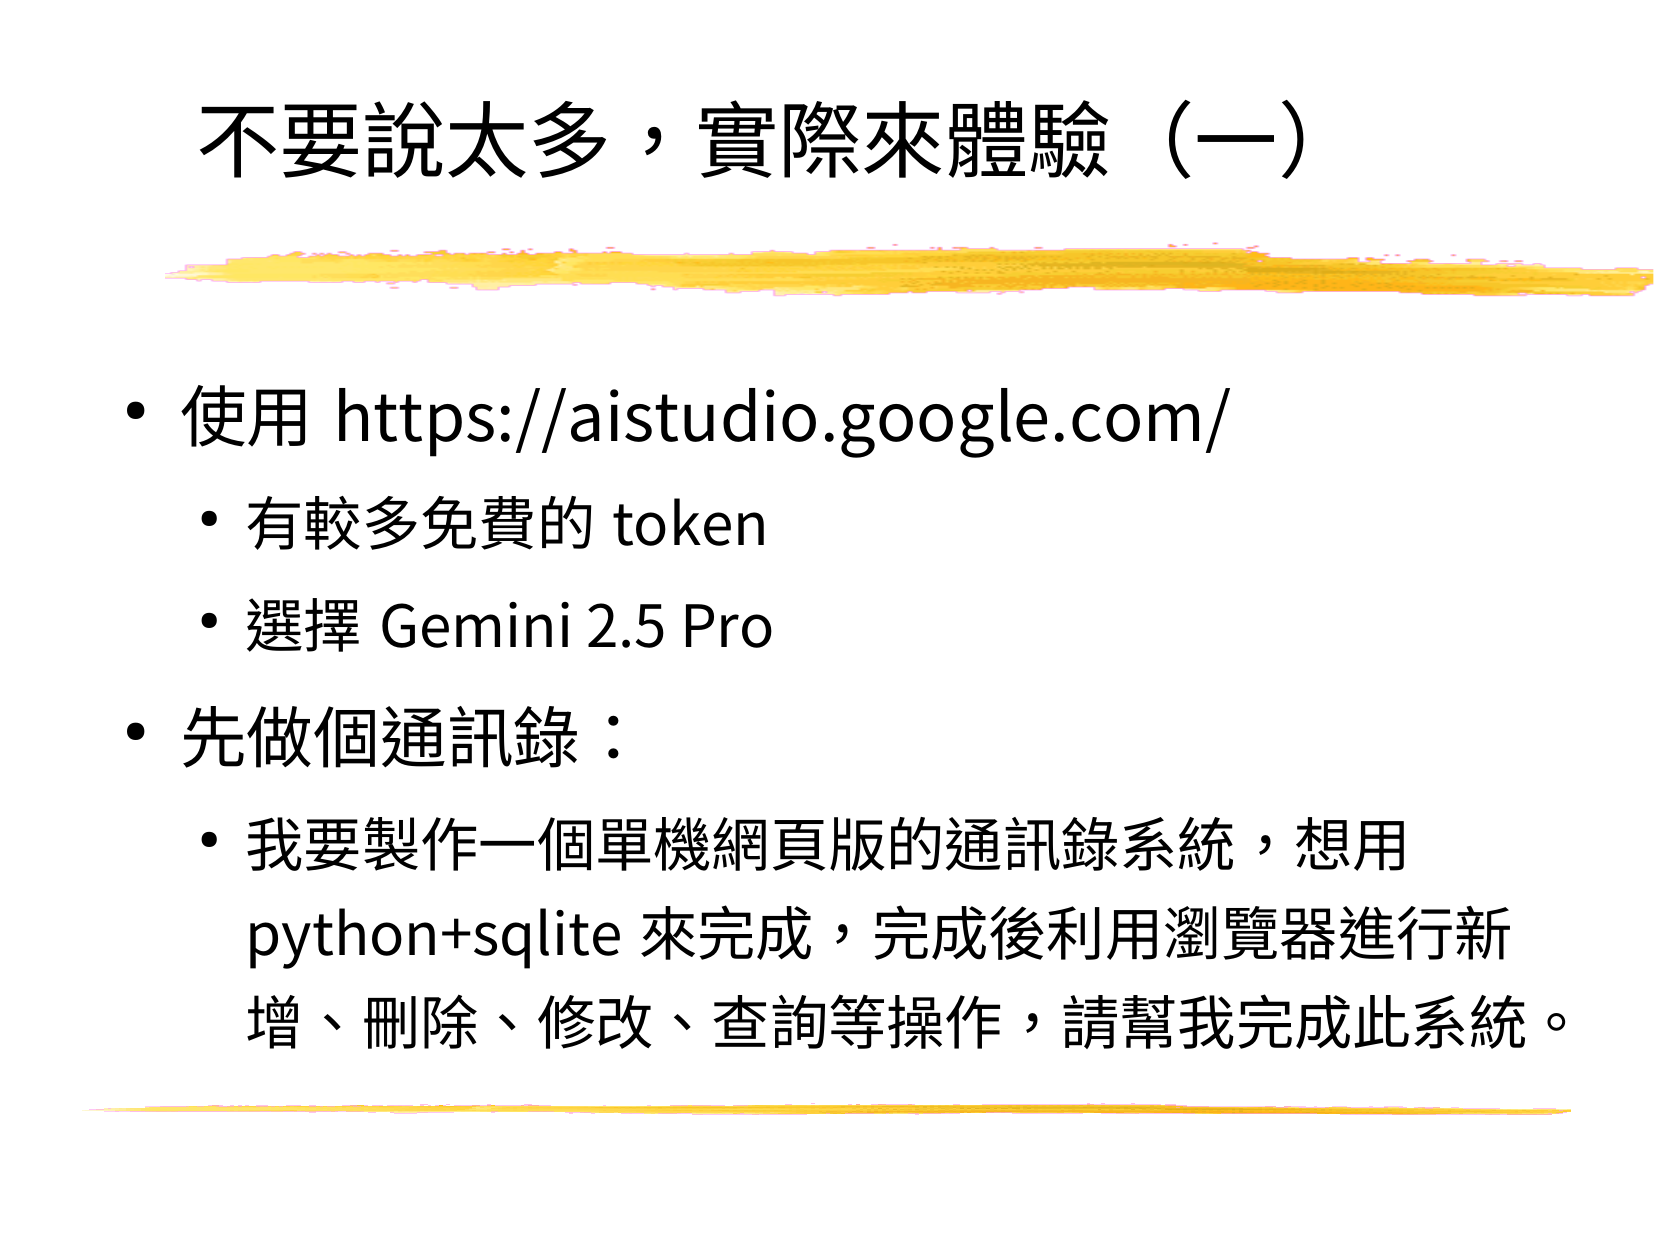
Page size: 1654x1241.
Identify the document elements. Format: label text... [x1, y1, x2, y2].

picture [165, 237, 1654, 308]
picture [82, 1102, 1571, 1117]
title 不要說太多，實際來體驗（一） [76, 28, 1482, 235]
list 使用https://aistudio.google.com/ 有較多免費的token 選擇Gemini 2.5 Pro 先做個通訊錄： 我要製作一個單機網頁版的通訊錄系統，想用 python+sqlite來完成，完成後利用瀏覽器進行新增、刪除、修改、查詢等操作，請幫我完成此系統。 [124, 358, 1530, 1103]
